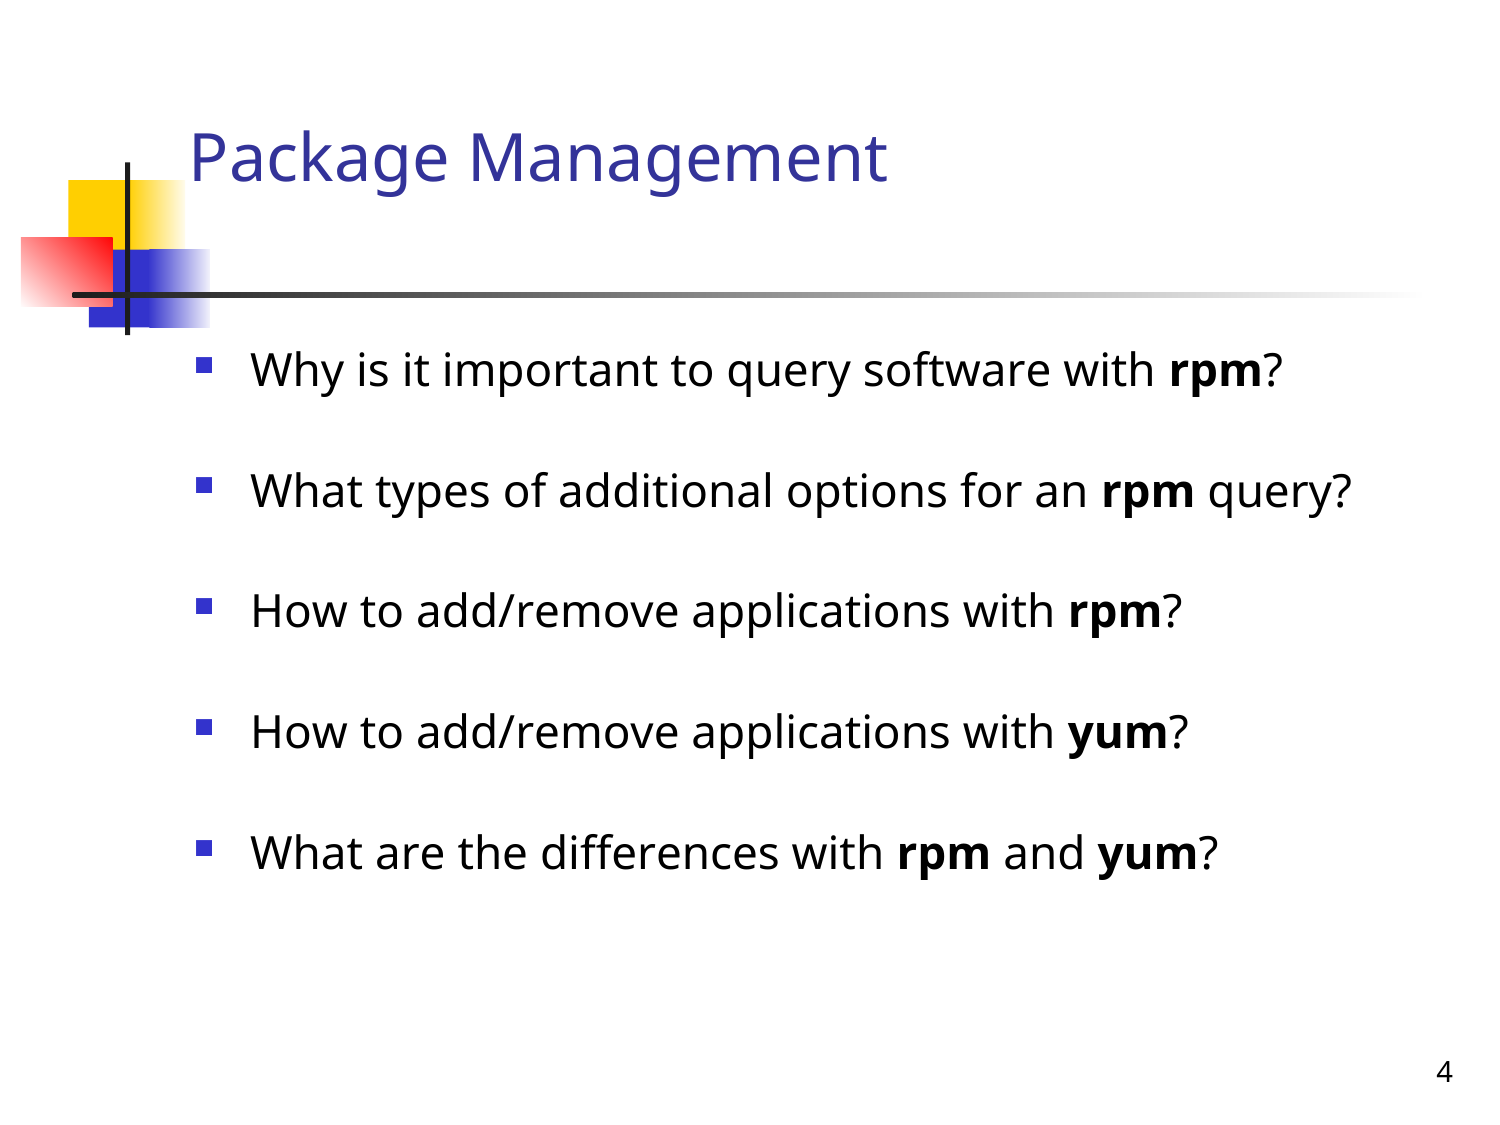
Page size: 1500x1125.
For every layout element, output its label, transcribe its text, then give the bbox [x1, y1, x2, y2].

title Package Management [188, 42, 1468, 268]
list Why is it important to query software with rpm? What types of additional options for an rpm query? How to add/remove applications with rpm? How to add/remove applications with yum? What are the differences with rpm and yum? [193, 331, 1469, 1059]
